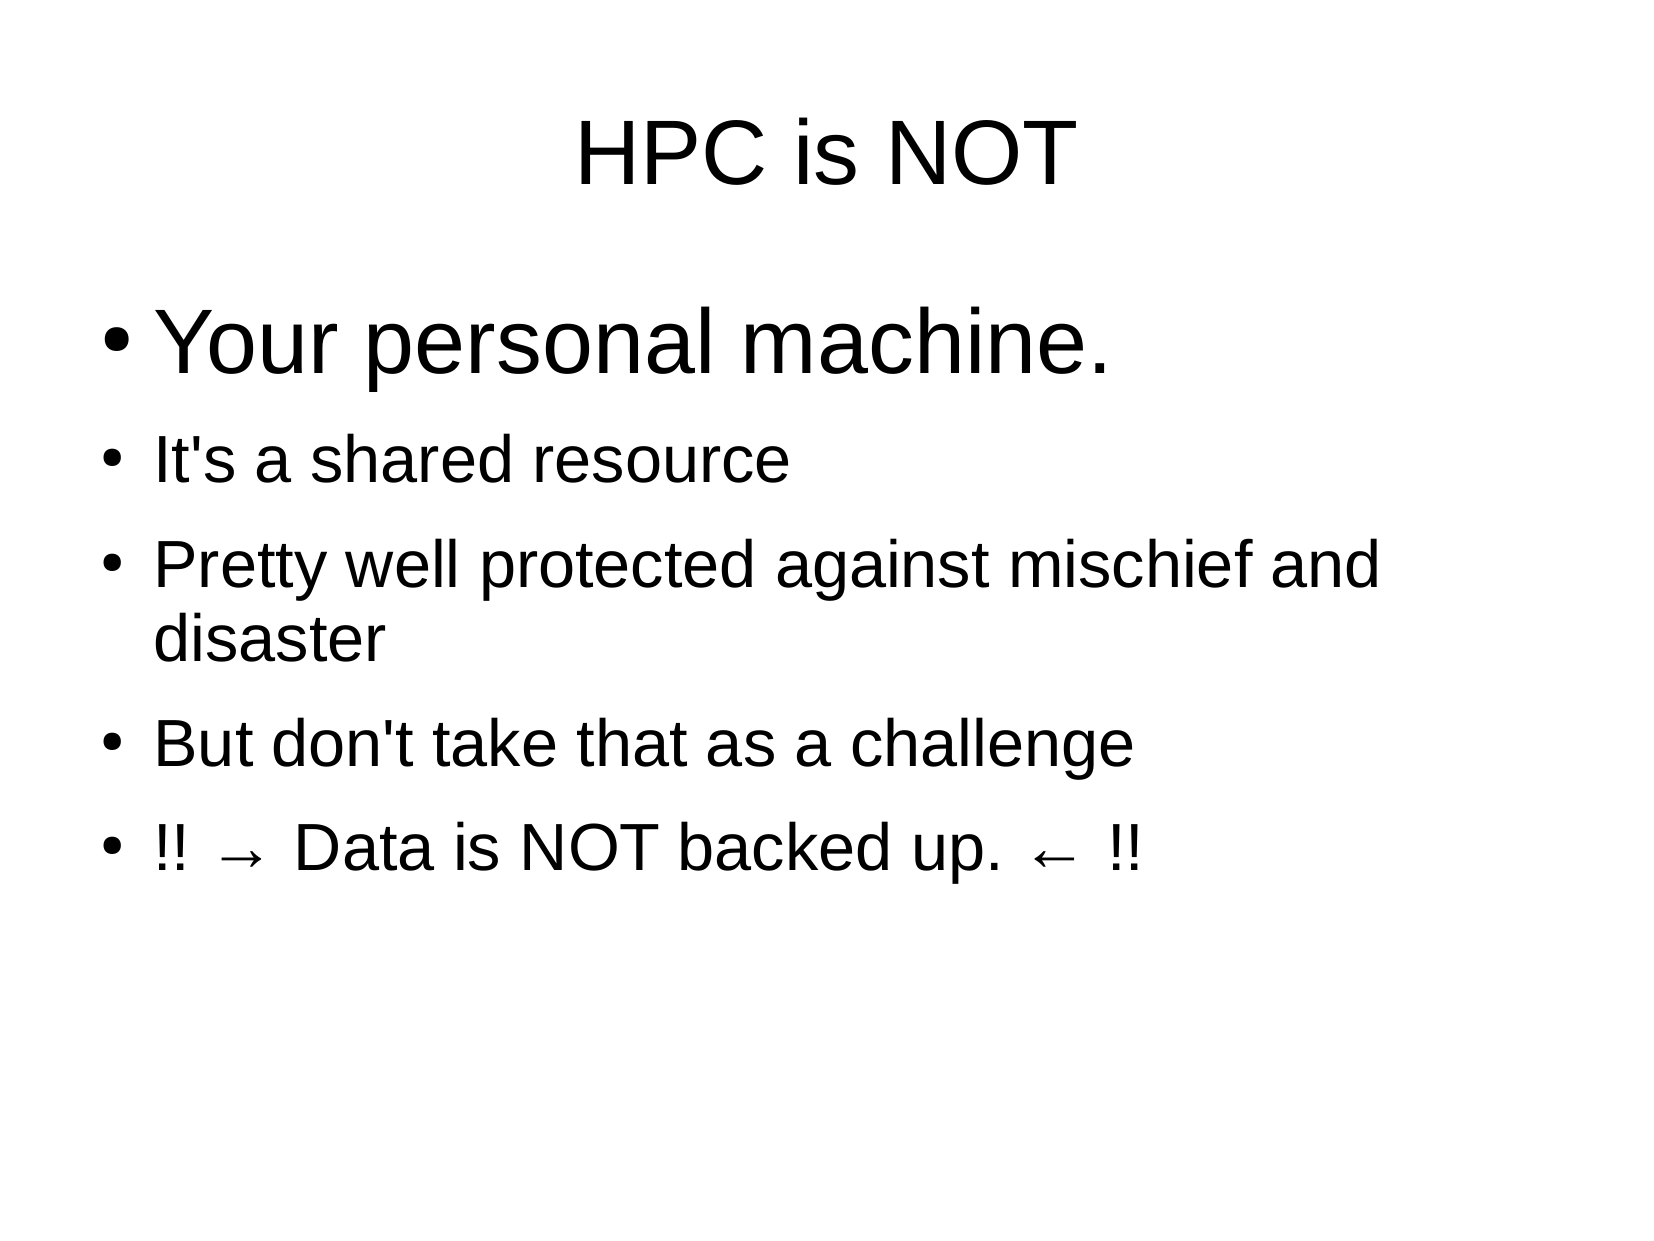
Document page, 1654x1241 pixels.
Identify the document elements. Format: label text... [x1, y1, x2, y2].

title HPC is NOT [82, 49, 1571, 257]
list Your personal machine. It's a shared resource Pretty well protected against mischief and disaster But don't take that as a challenge !! → Data is NOT backed up. ← !! [82, 290, 1538, 1010]
